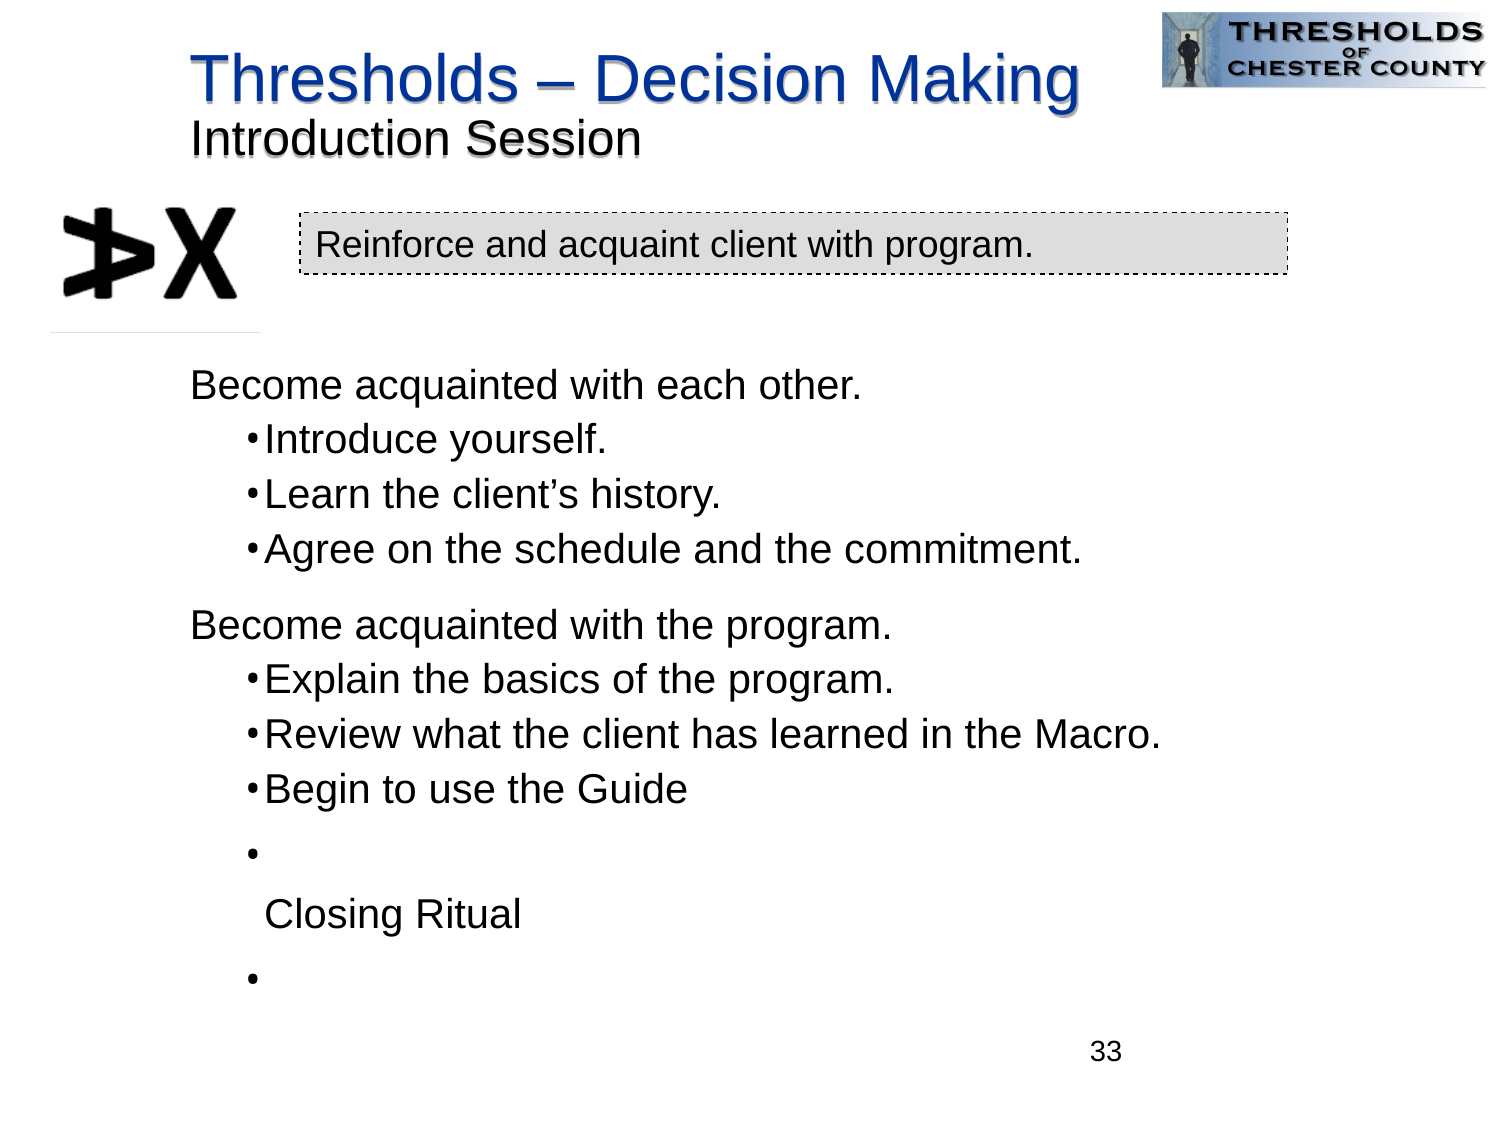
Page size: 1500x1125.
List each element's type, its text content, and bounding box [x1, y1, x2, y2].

text_box Become acquainted with each other. Introduce yourself. Learn the client’s history. Agree on the schedule and the commitment. Become acquainted with the program. Explain the basics of the program. Review what the client has learned in the Macro. Begin to use the Guide Closing Ritual [174, 350, 1250, 1048]
text_box 33 [1074, 1025, 1388, 1101]
text_box Reinforce and acquaint client with program. [300, 212, 1288, 275]
picture [50, 187, 263, 332]
title Thresholds – Decision Making Introduction Session [174, 12, 1276, 201]
